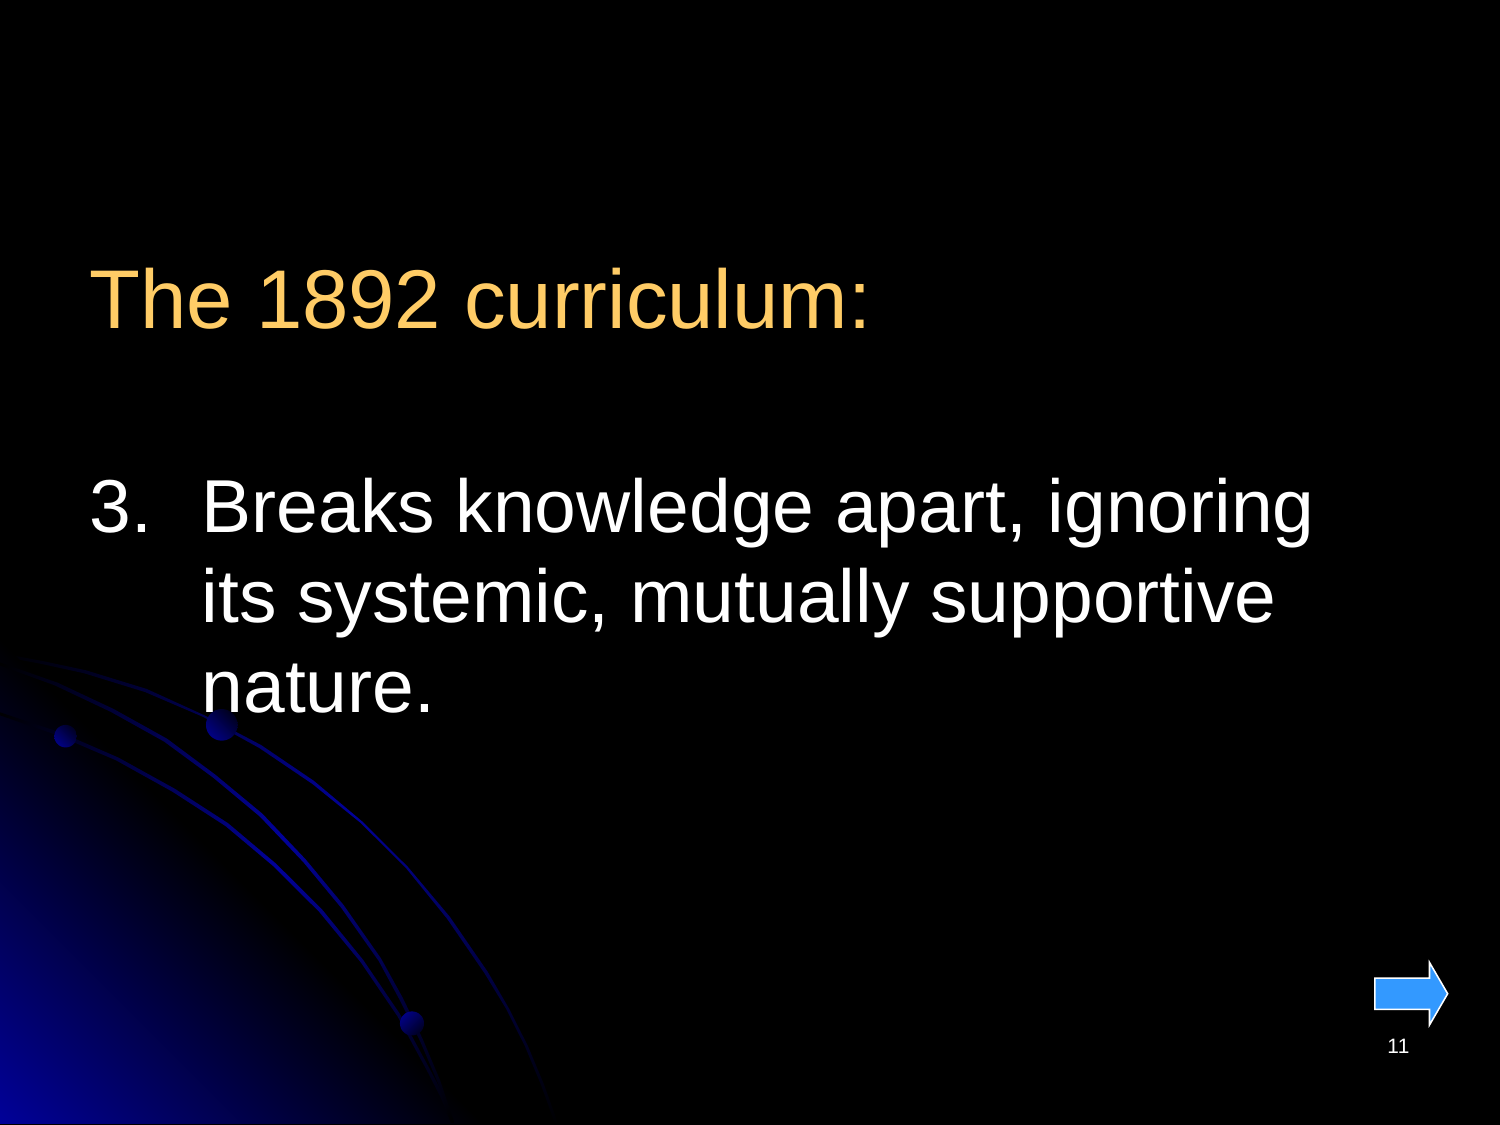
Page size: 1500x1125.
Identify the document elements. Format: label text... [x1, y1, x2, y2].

text_box [1374, 962, 1448, 1026]
text_box The 1892 curriculum: [75, 237, 1351, 353]
text_box 3. Breaks knowledge apart, ignoring its systemic, mutually supportive nature. [74, 449, 1388, 736]
